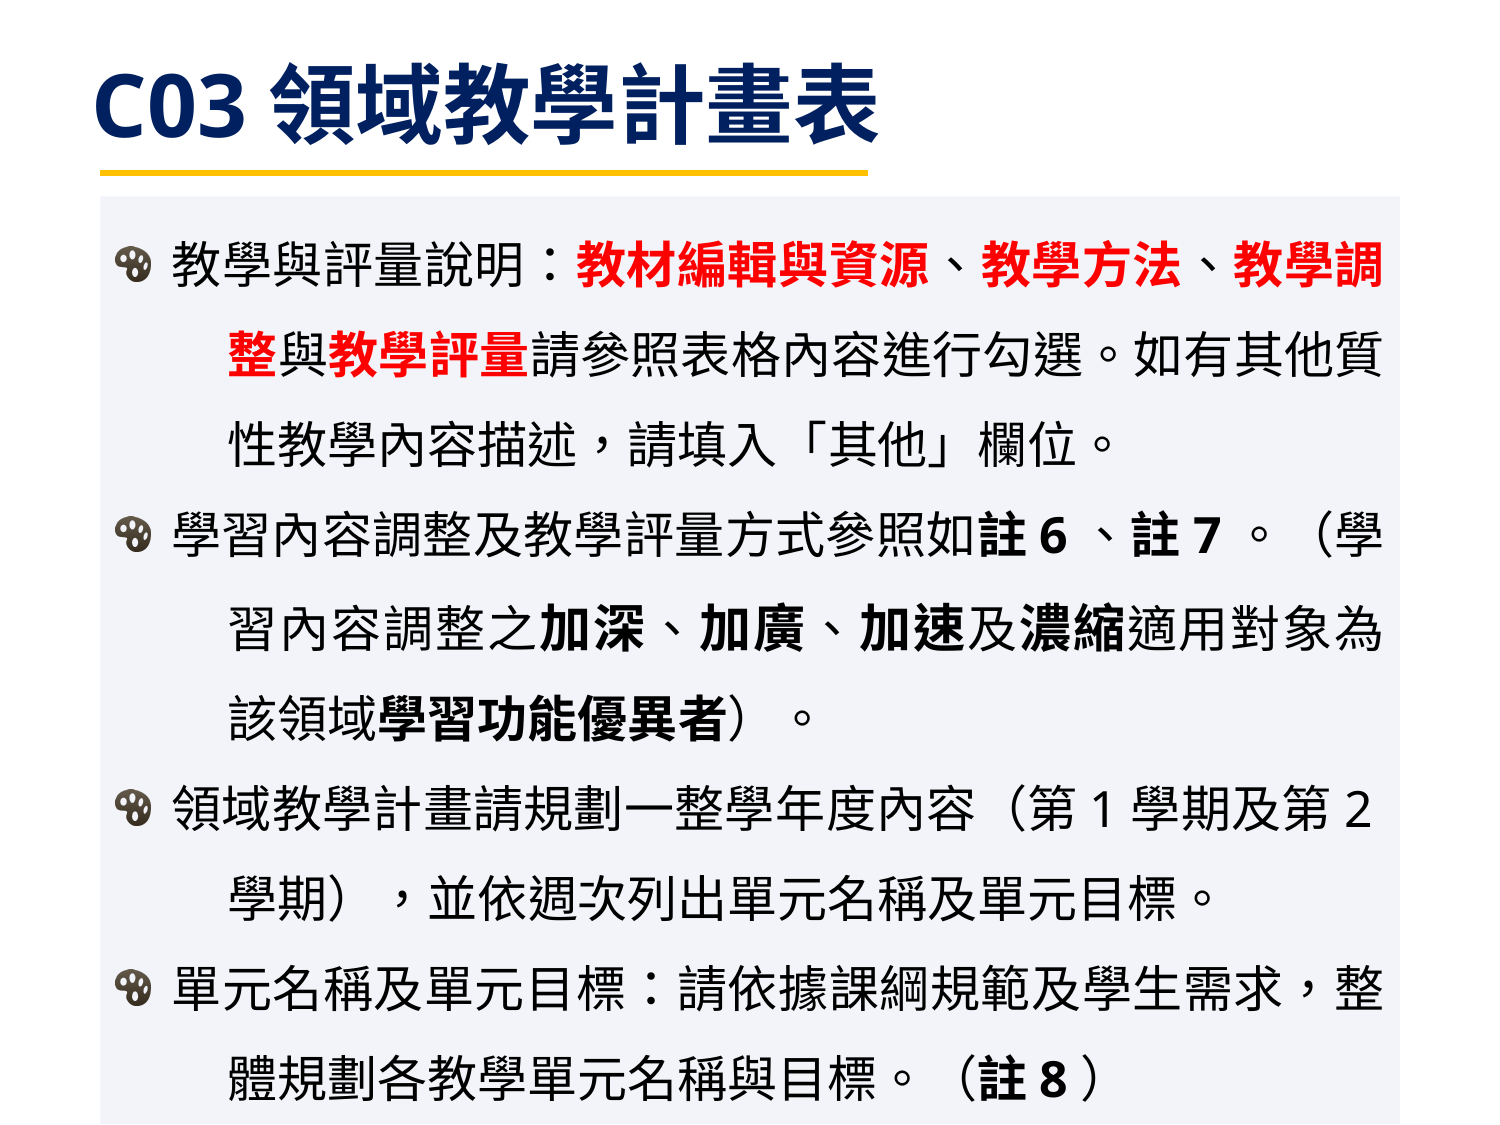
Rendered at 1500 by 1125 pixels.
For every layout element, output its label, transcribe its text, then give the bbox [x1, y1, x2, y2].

text_box C03領域教學計畫表 [76, 42, 890, 164]
text_box 教學與評量說明：教材編輯與資源、教學方法、教學調整與教學評量請參照表格內容進行勾選。如有其他質性教學內容描述，請填入「其他」欄位。 學習內容調整及教學評量方式參照如註6、註7。（學習內容調整之加深、加廣、加速及濃縮適用對象為該領域學習功能優異者）。 領域教學計畫請規劃一整學年度內容（第1學期及第2學期），並依週次列出單元名稱及單元目標。 單元名稱及單元目標：請依據課綱規範及學生需求，整體規劃各教學單元名稱與目標。（註8） [100, 196, 1400, 1124]
